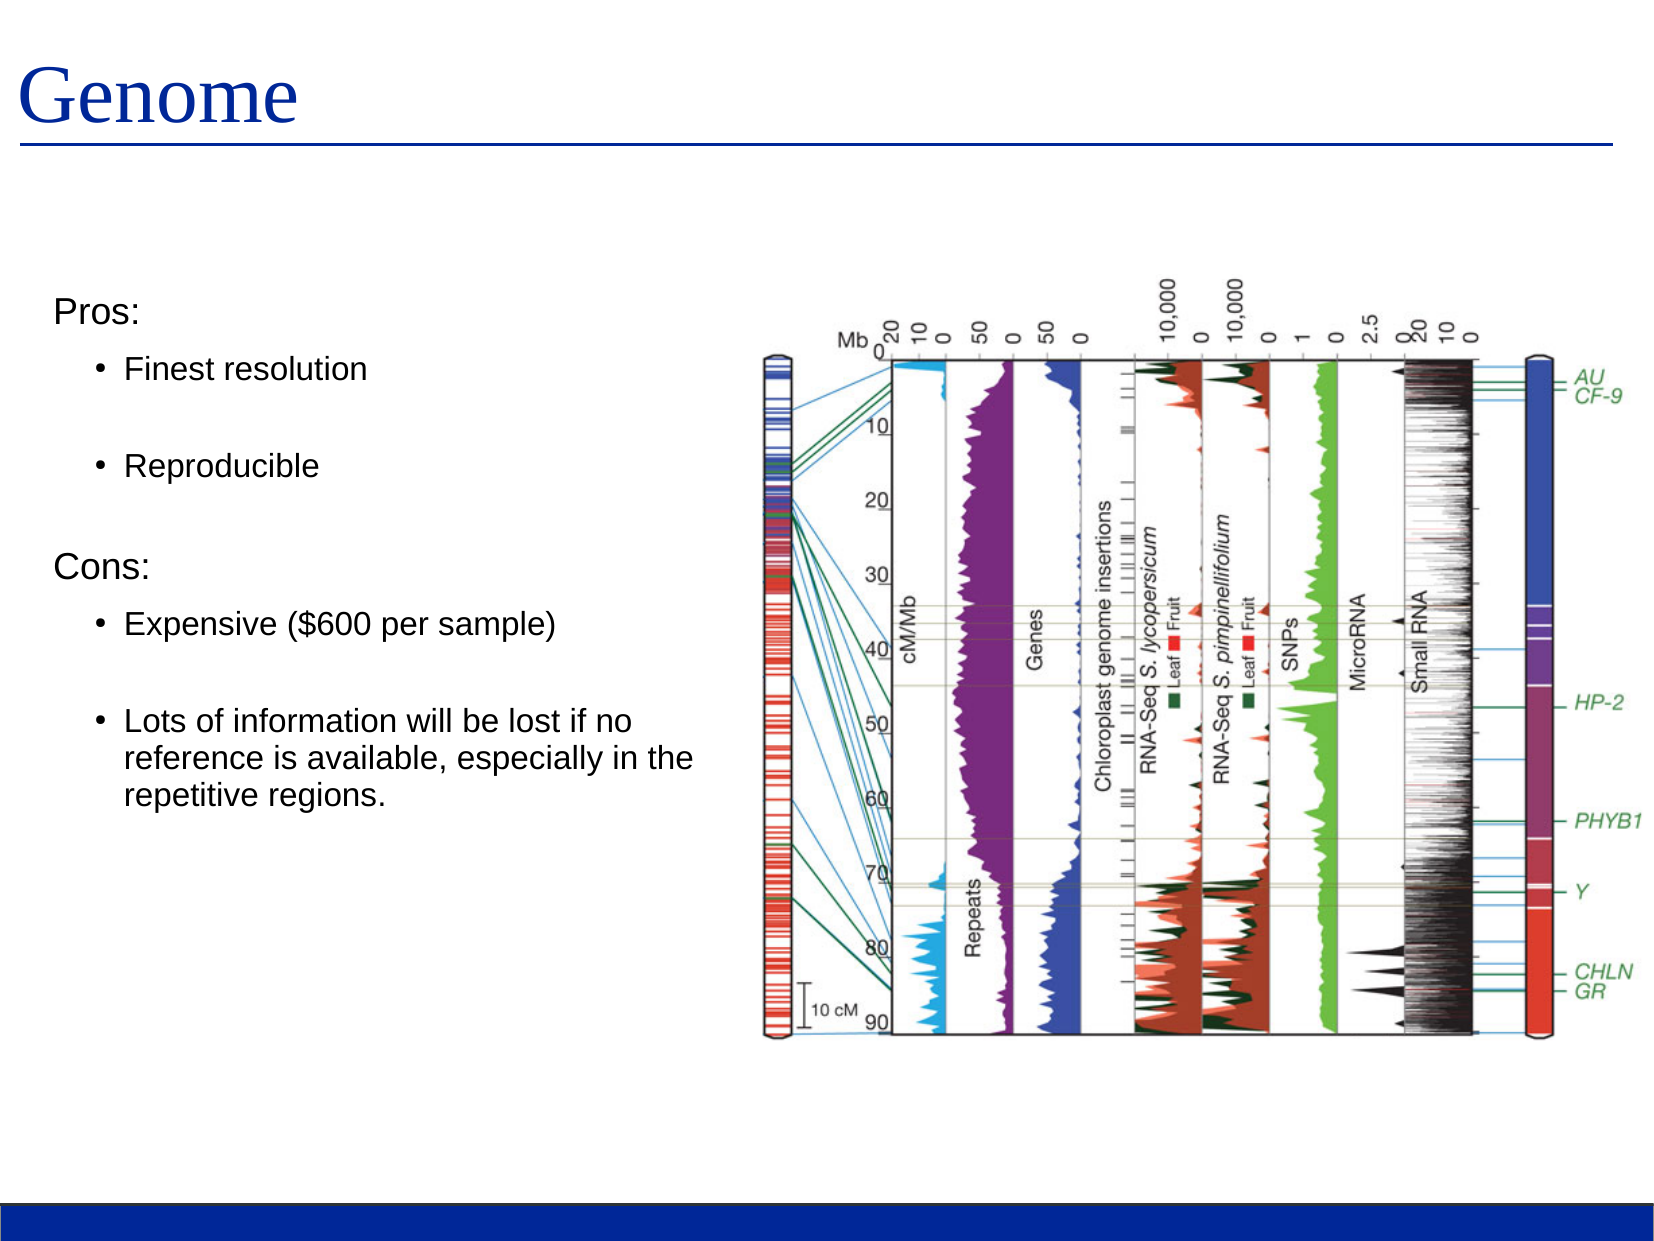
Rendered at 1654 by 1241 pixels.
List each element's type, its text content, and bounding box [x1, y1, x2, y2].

picture [748, 274, 1644, 1047]
title Genome [17, 0, 1589, 198]
list Pros: Finest resolution Reproducible Cons: Expensive ($600 per sample) Lots of information will be lost if no reference is available, especially in the repetitive regions. [53, 290, 780, 1109]
